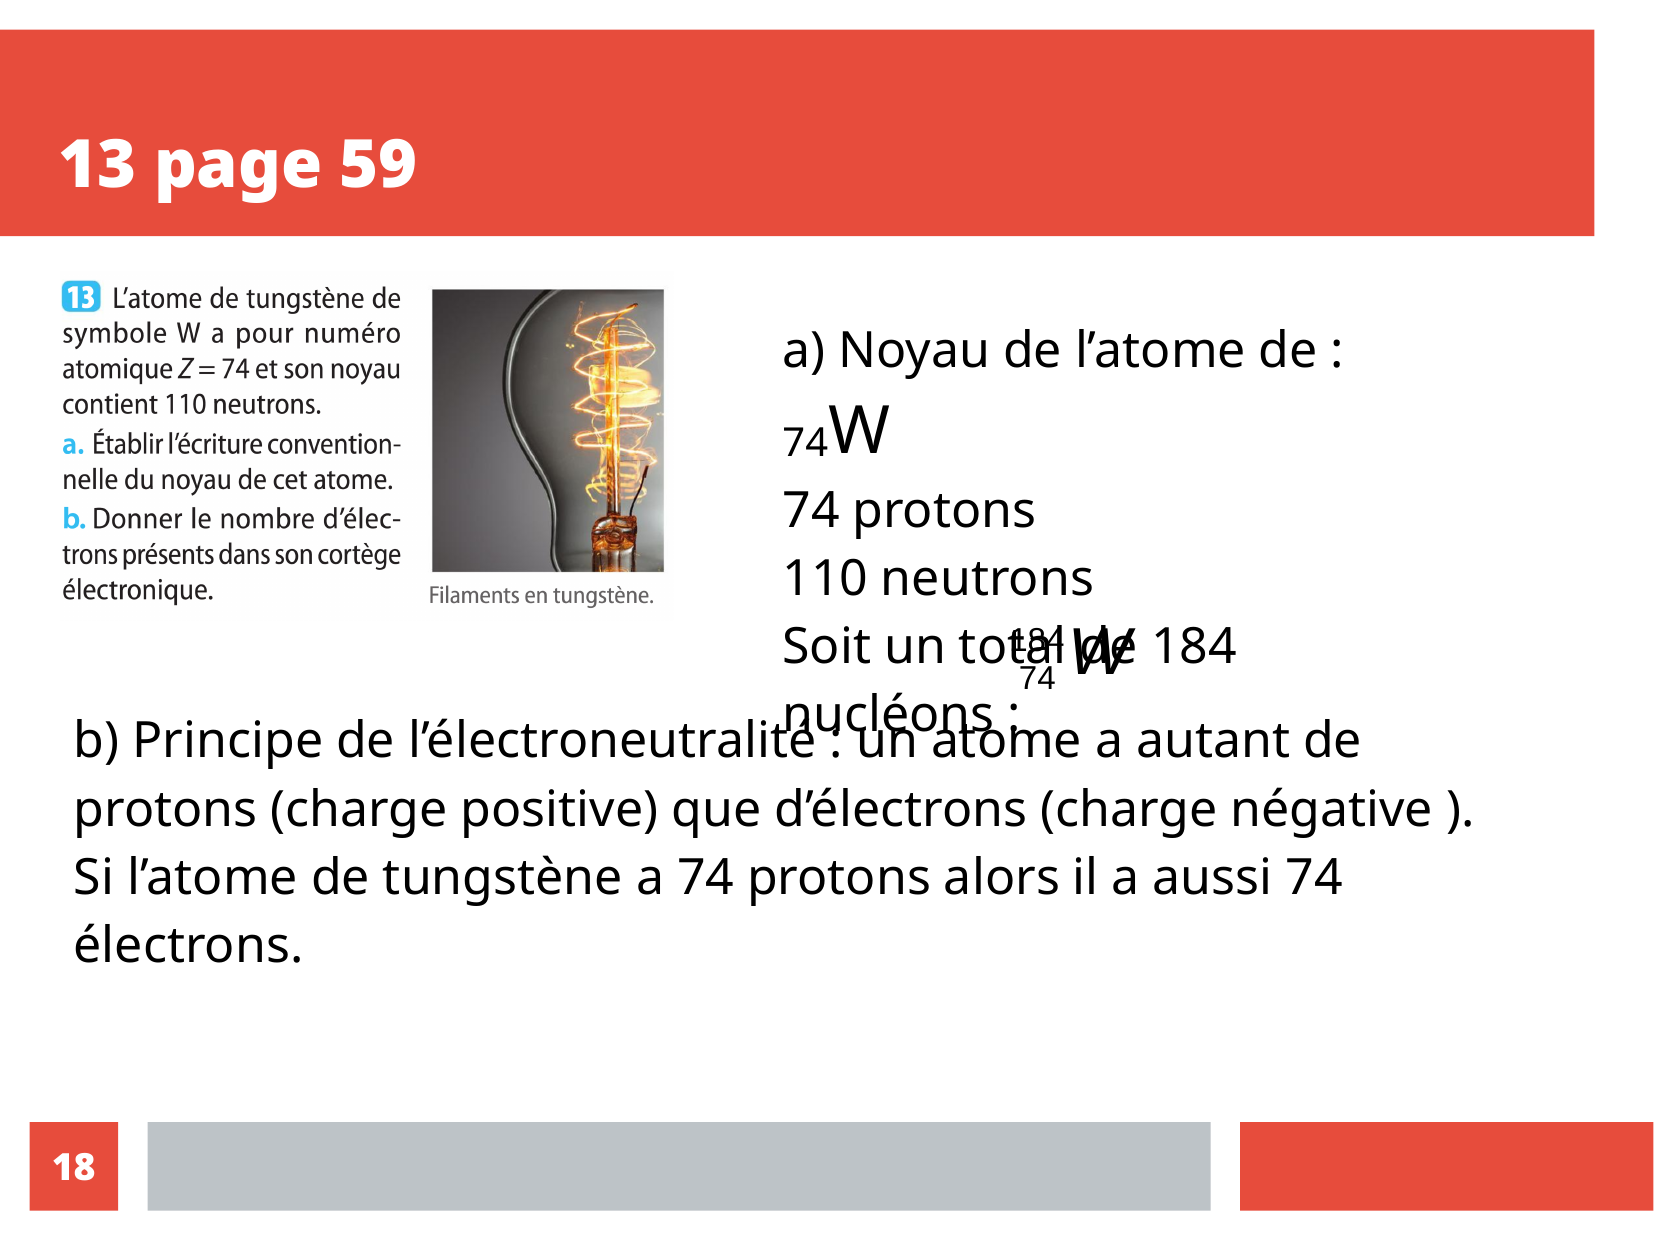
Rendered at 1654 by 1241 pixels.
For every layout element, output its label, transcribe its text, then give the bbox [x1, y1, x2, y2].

title 13 page 59 [59, 59, 1595, 207]
text_box a) Noyau de l’atome de : 74W 74 protons 110 neutrons Soit un total de 184 nucléons : [767, 307, 1477, 661]
picture [60, 271, 674, 621]
text_box b) Principe de l’électroneutralité : un atome a autant de protons (charge positive) que d’électrons (charge négative ). Si l’atome de tungstène a 74 protons alors il a aussi 74 électrons. [59, 696, 1560, 964]
chart [1003, 614, 1148, 696]
